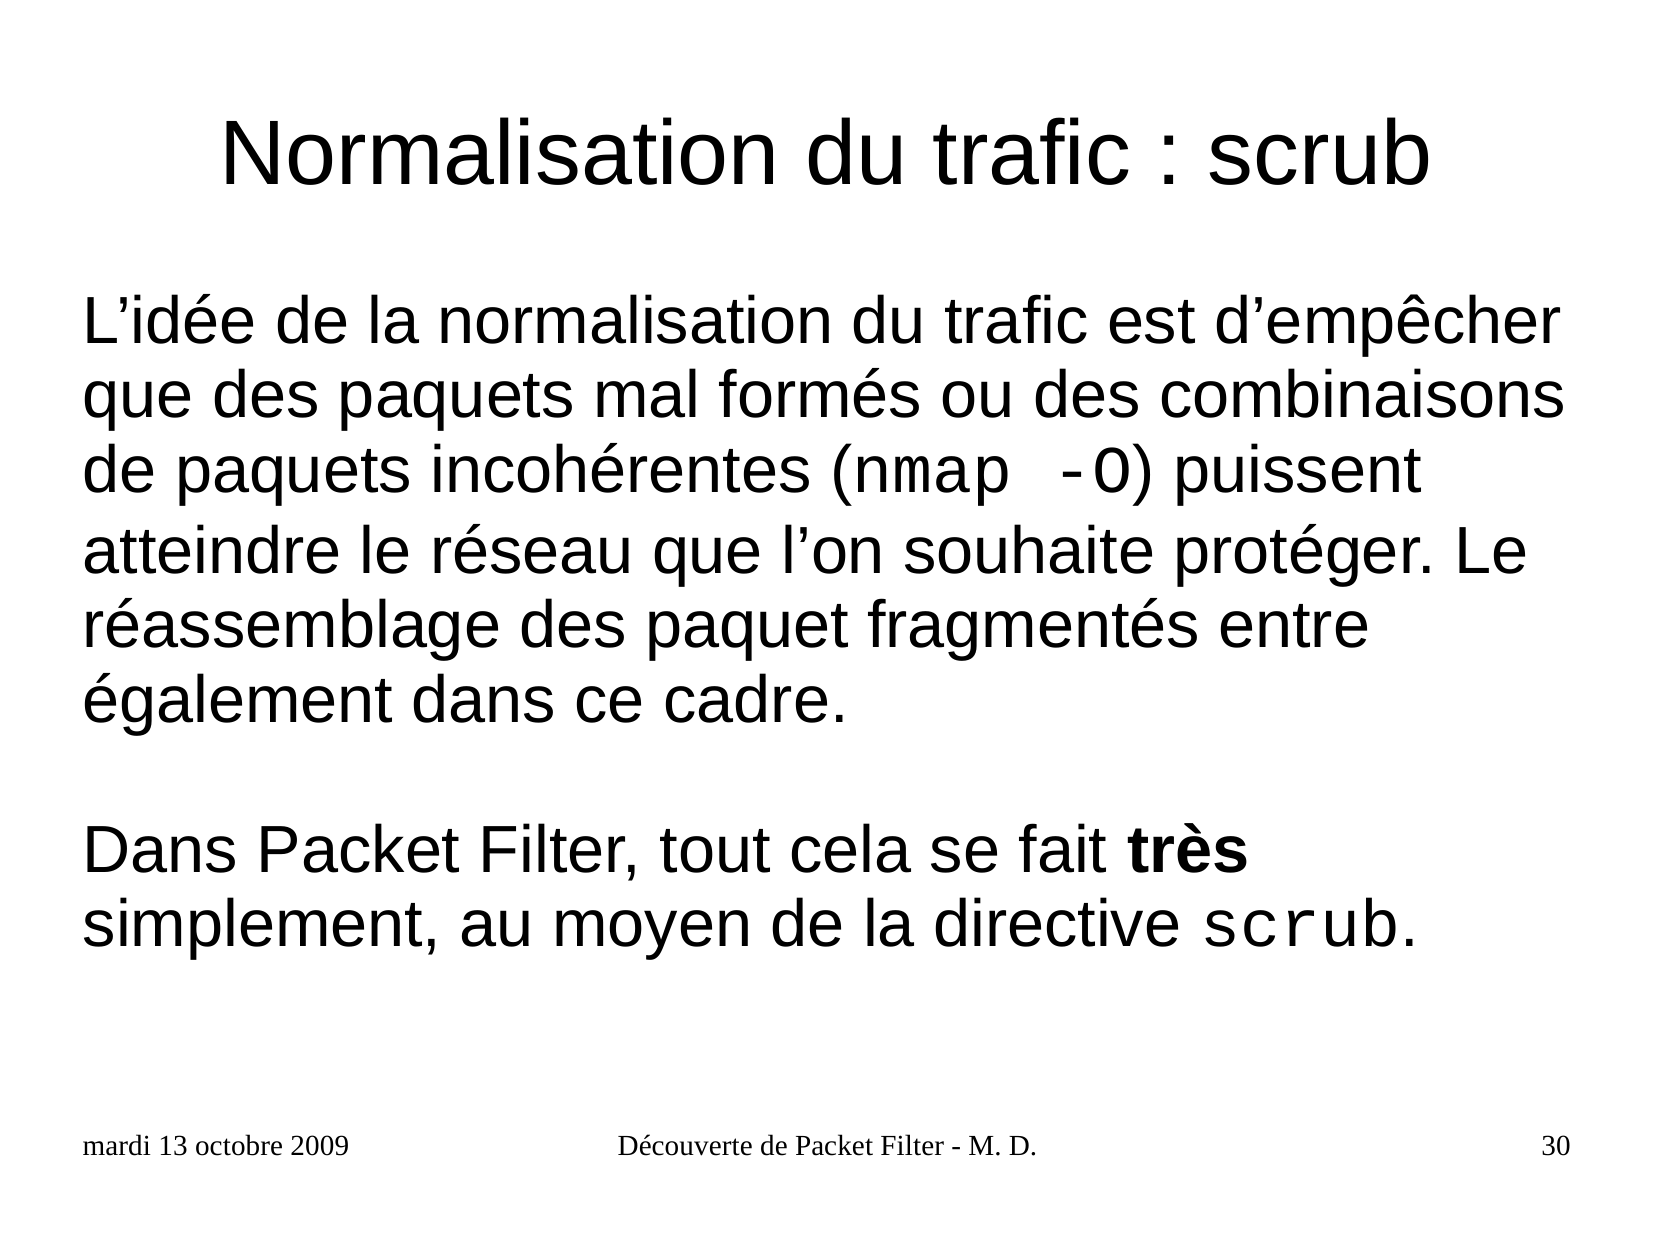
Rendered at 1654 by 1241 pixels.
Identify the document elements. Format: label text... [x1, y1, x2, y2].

subtitle L’idée de la normalisation du trafic est d’empêcher que des paquets mal formés ou des combinaisons de paquets incohérentes (nmap -O) puissent atteindre le réseau que l’on souhaite protéger. Le réassemblage des paquet fragmentés entre également dans ce cadre. Dans Packet Filter, tout cela se fait très simplement, au moyen de la directive scrub. [82, 282, 1571, 1117]
title Normalisation du trafic : scrub [82, 56, 1571, 250]
